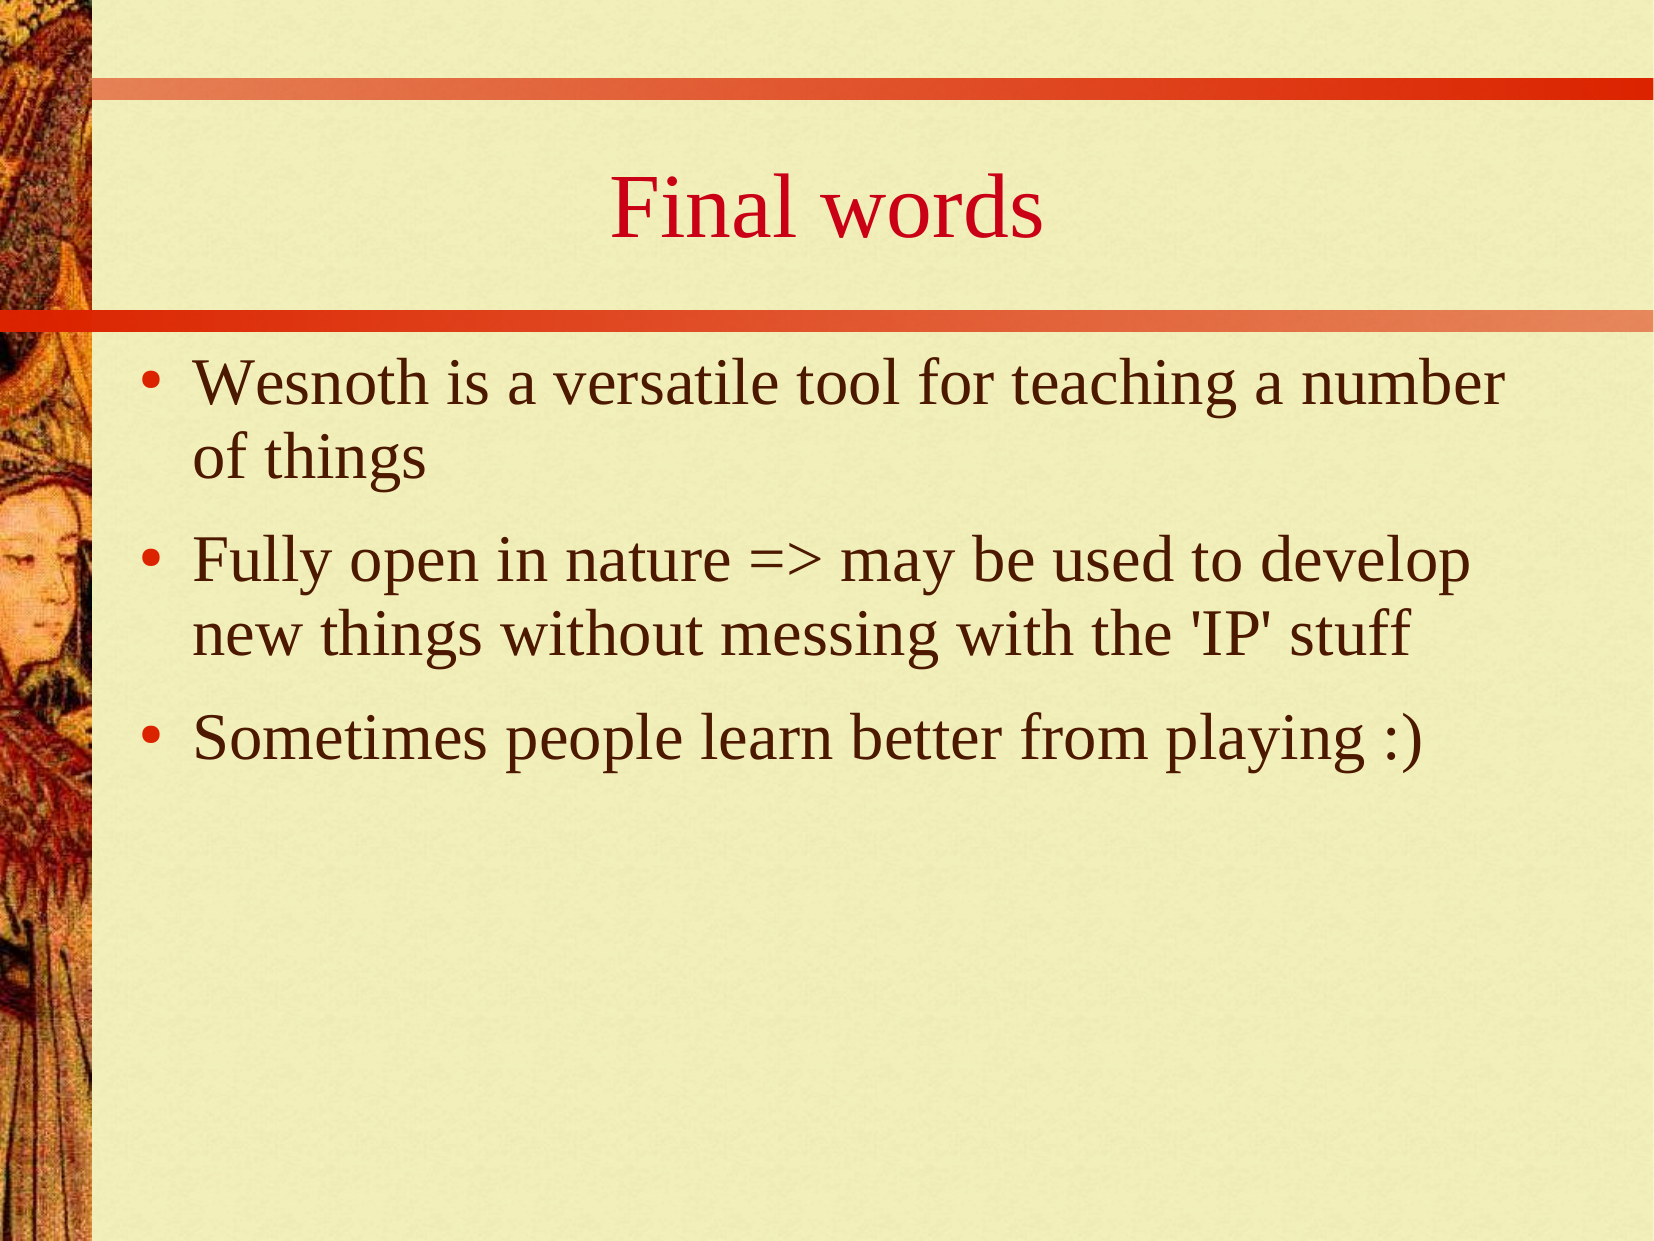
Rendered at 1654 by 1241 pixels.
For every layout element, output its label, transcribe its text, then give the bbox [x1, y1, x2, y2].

picture [0, 0, 1654, 310]
list Wesnoth is a versatile tool for teaching a number of things Fully open in nature => may be used to develop new things without messing with the 'IP' stuff Sometimes people learn better from playing :) [121, 344, 1534, 1127]
picture [0, 332, 1654, 1241]
title Final words [121, 102, 1534, 311]
